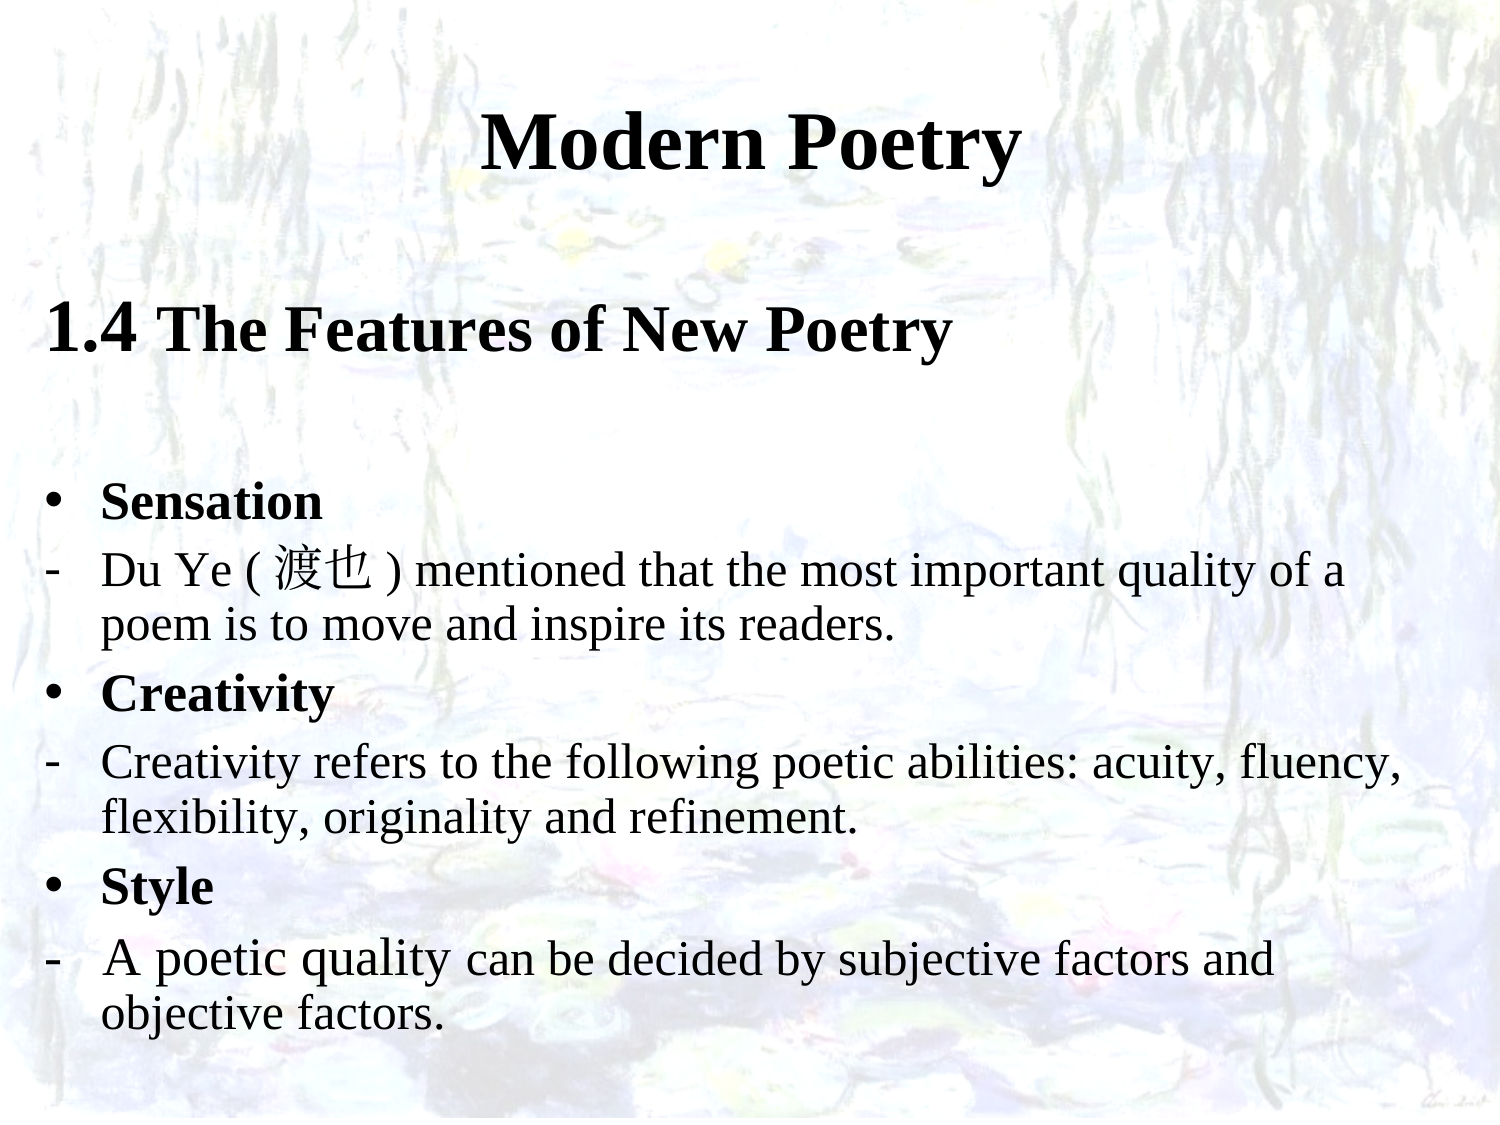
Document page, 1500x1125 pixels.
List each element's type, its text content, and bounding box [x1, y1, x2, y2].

title Modern Poetry [76, 42, 1427, 231]
list 1.4 The Features of New Poetry Sensation Du Ye (渡也) mentioned that the most important quality of a poem is to move and inspire its readers. Creativity Creativity refers to the following poetic abilities: acuity, fluency, flexibility, originality and refinement. Style - A poetic quality can be decided by subjective factors and objective factors. [29, 278, 1459, 1094]
picture [0, 0, 1500, 1118]
